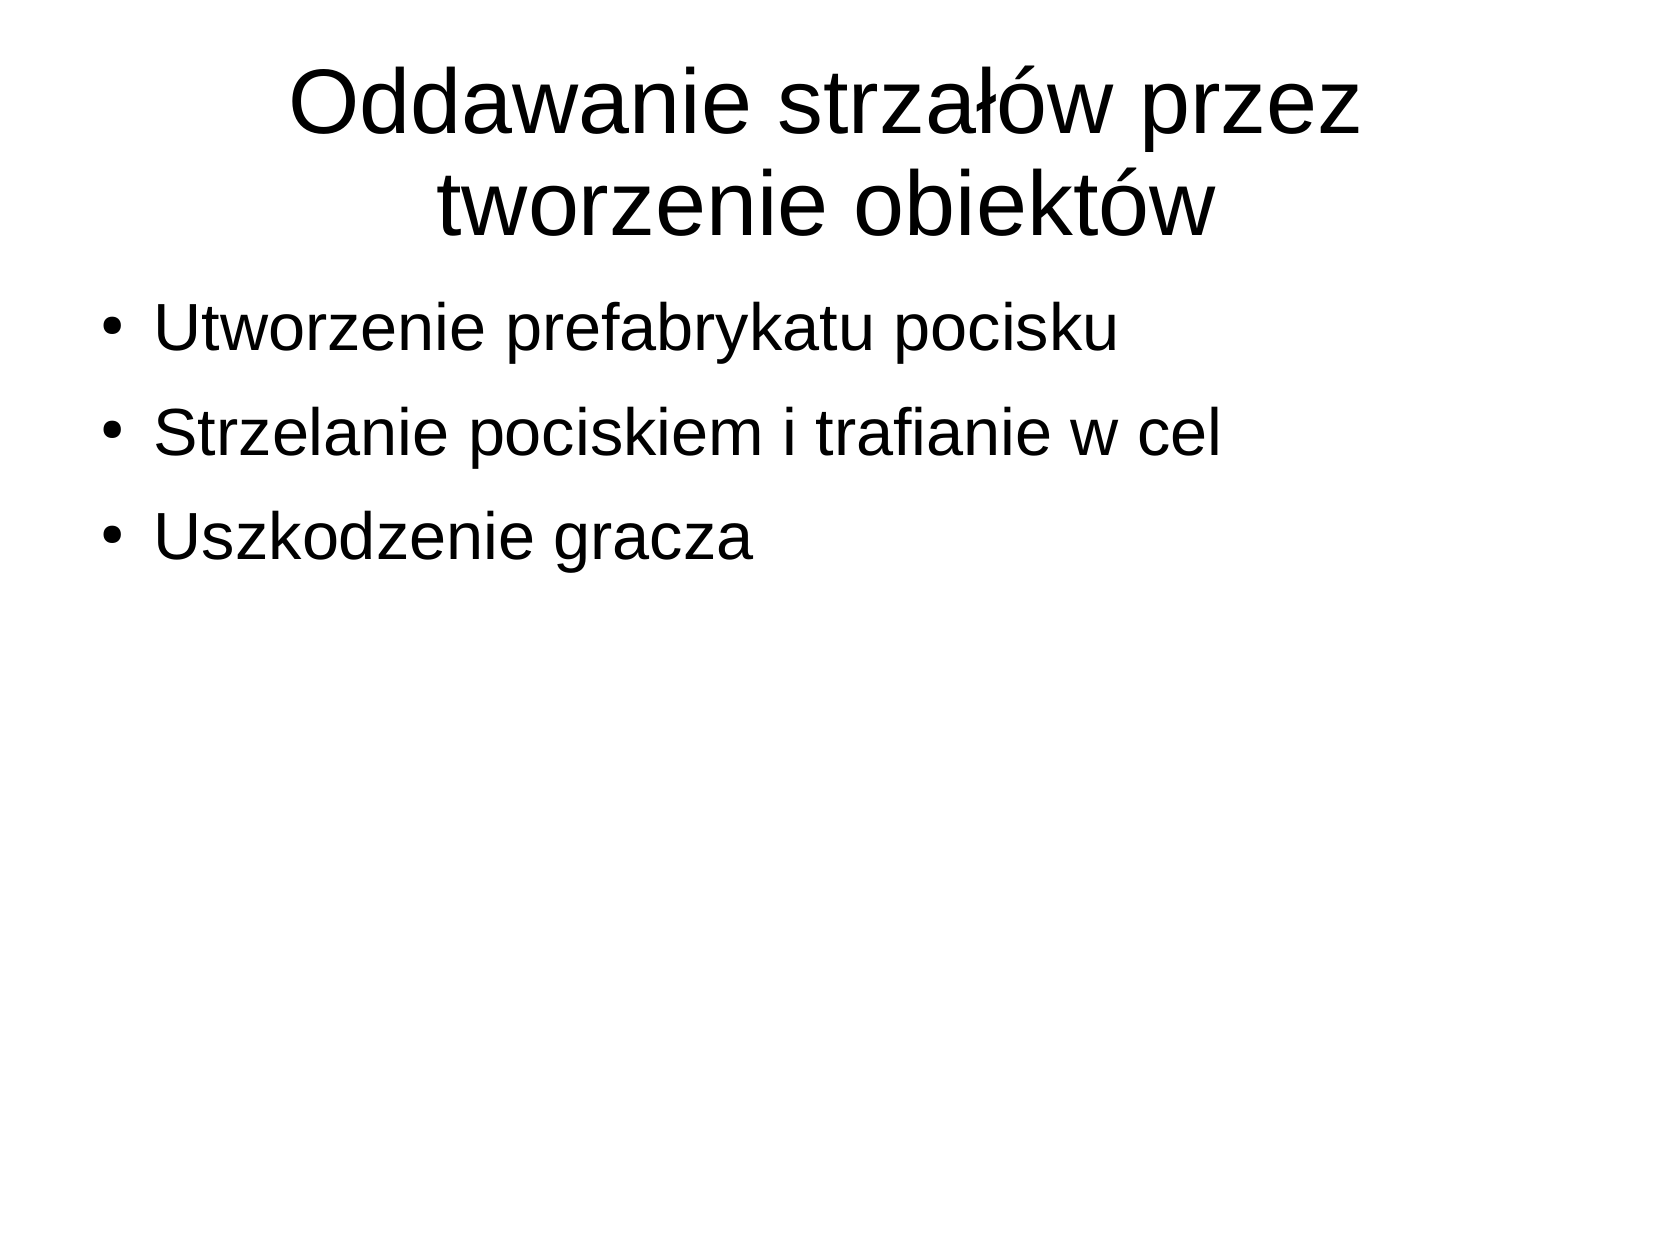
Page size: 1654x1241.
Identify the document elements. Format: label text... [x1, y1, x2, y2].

list Utworzenie prefabrykatu pocisku Strzelanie pociskiem i trafianie w cel Uszkodzenie gracza [82, 290, 1571, 1010]
title Oddawanie strzałów przez tworzenie obiektów [82, 49, 1571, 257]
